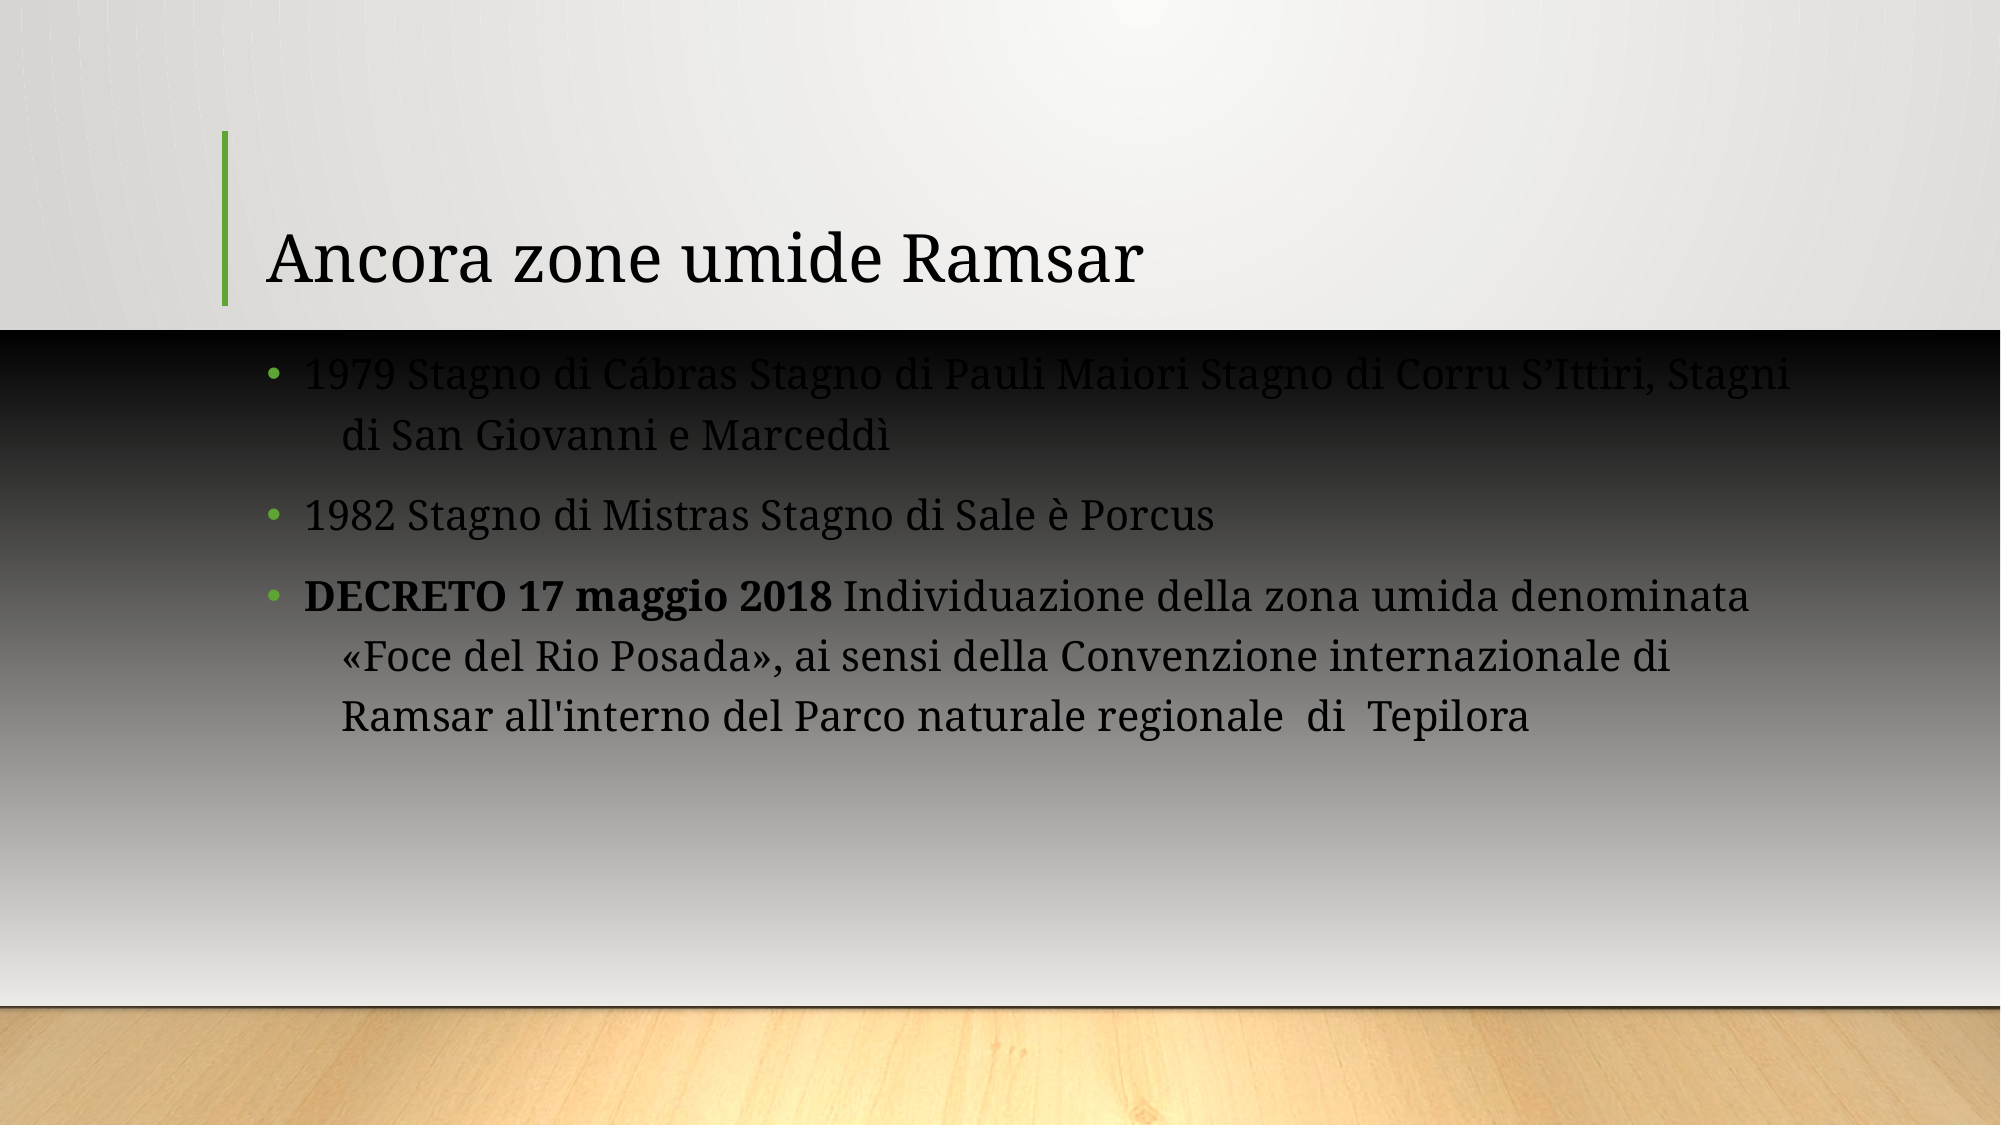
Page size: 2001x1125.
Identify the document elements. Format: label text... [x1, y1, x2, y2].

list 1979 Stagno di Cábras Stagno di Pauli Maiori Stagno di Corru S’Ittiri, Stagni di San Giovanni e Marceddì 1982 Stagno di Mistras Stagno di Sale è Porcus DECRETO 17 maggio 2018 Individuazione della zona umida denominata «Foce del Rio Posada», ai sensi della Convenzione internazionale di Ramsar all'interno del Parco naturale regionale di Tepilora [251, 330, 1814, 897]
title Ancora zone umide Ramsar [251, 131, 1814, 305]
